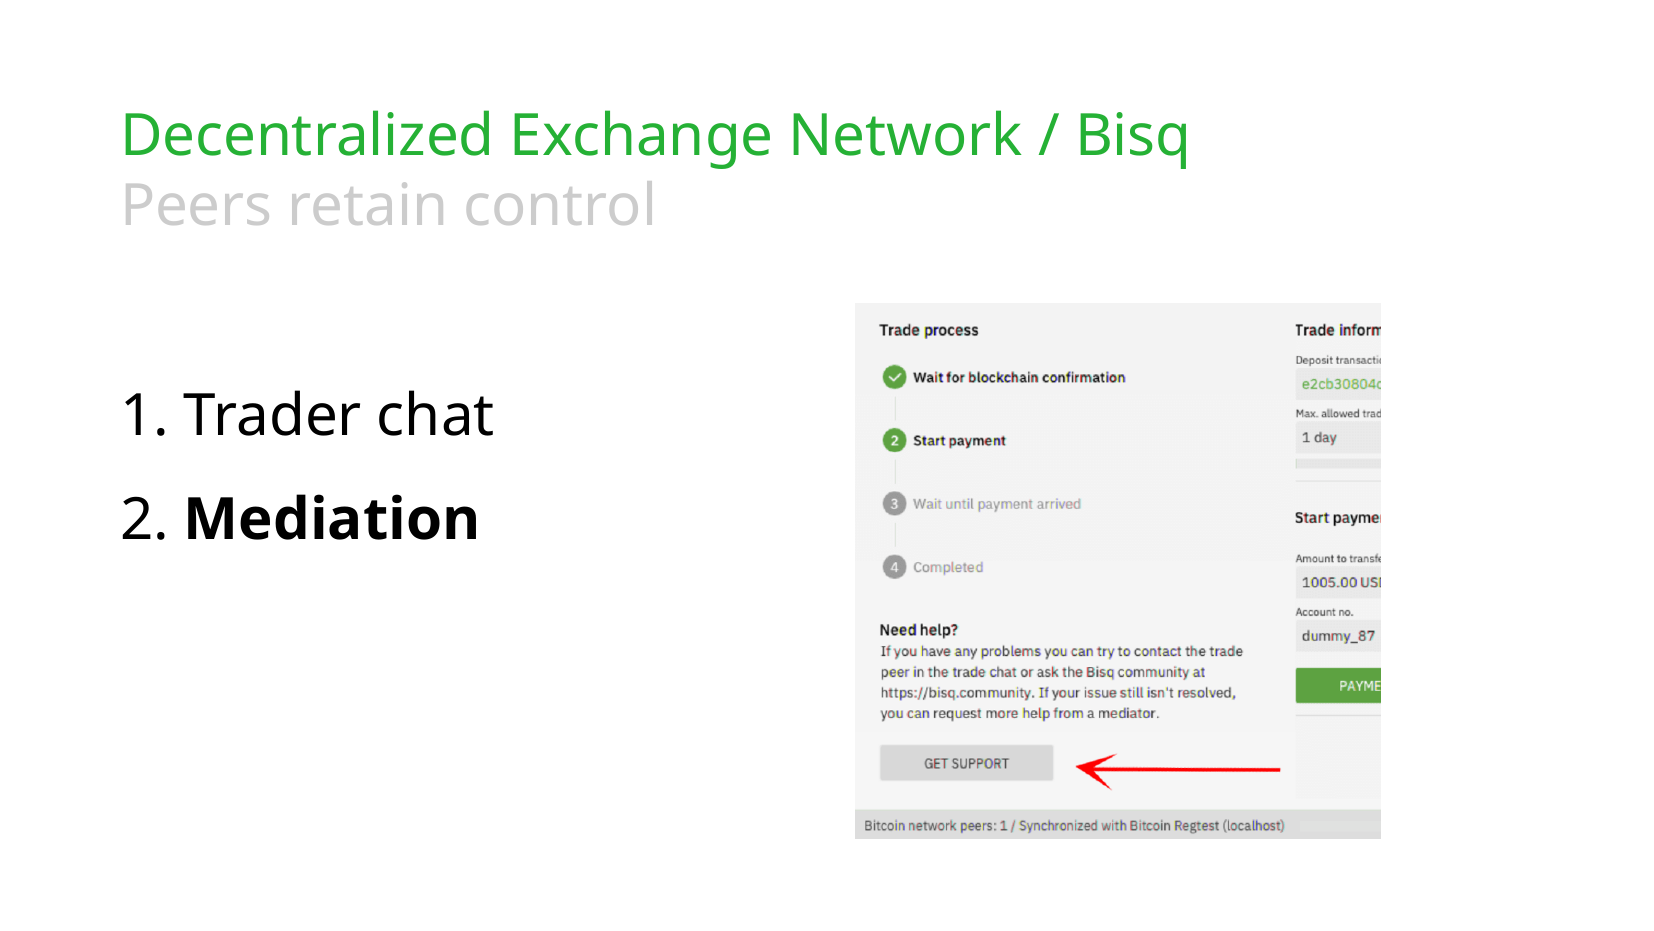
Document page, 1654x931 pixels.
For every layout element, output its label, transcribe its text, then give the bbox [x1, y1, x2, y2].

text_box Decentralized Exchange Network / Bisq Peers retain control 1. Trader chat 2. Mediation [105, 81, 1531, 864]
picture [855, 303, 1381, 839]
